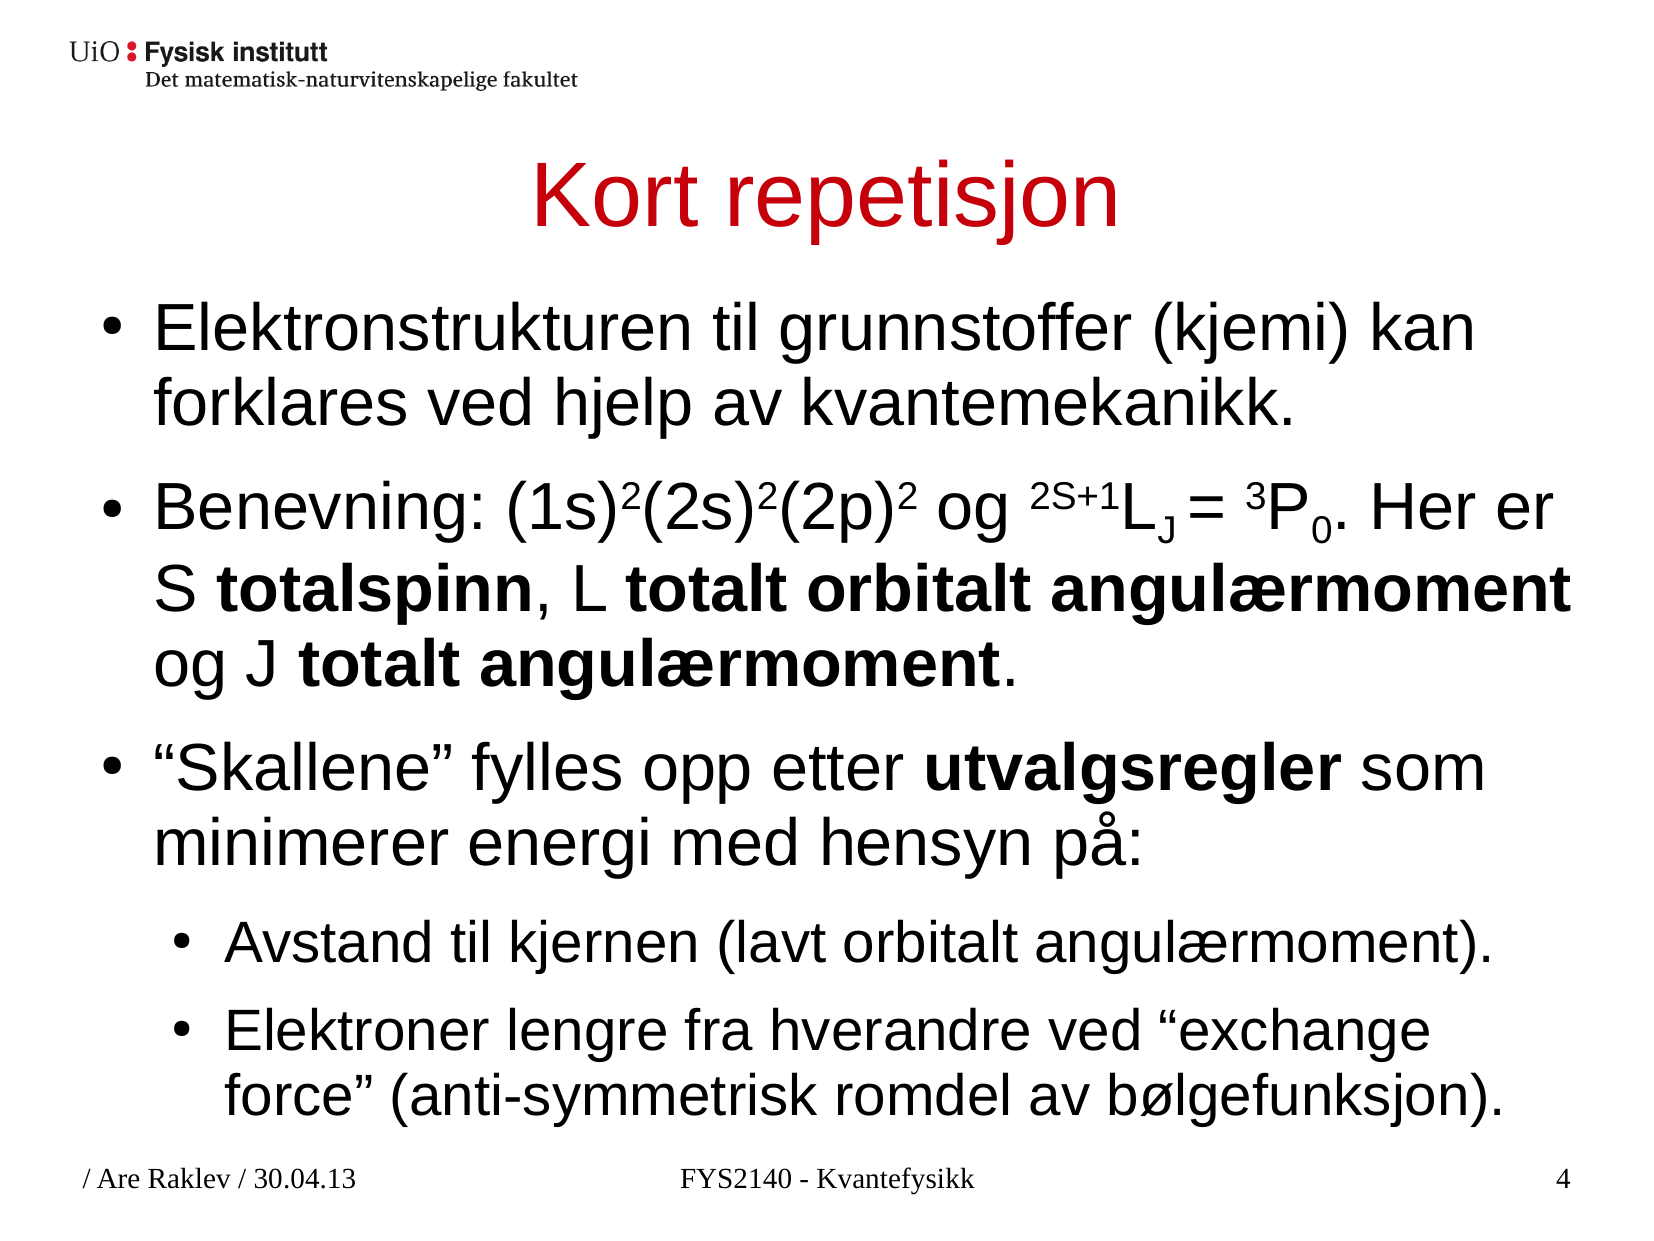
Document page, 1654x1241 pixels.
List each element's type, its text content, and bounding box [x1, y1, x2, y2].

title Kort repetisjon [82, 90, 1571, 290]
list Elektronstrukturen til grunnstoffer (kjemi) kan forklares ved hjelp av kvantemekanikk. Benevning: (1s)2(2s)2(2p)2 og 2S+1LJ = 3P0. Her er S totalspinn, L totalt orbitalt angulærmoment og J totalt angulærmoment. “Skallene” fylles opp etter utvalgsregler som minimerer energi med hensyn på: Avstand til kjernen (lavt orbitalt angulærmoment). Elektroner lengre fra hverandre ved “exchange force” (anti-symmetrisk romdel av bølgefunksjon). [82, 290, 1576, 1201]
picture [68, 37, 581, 93]
